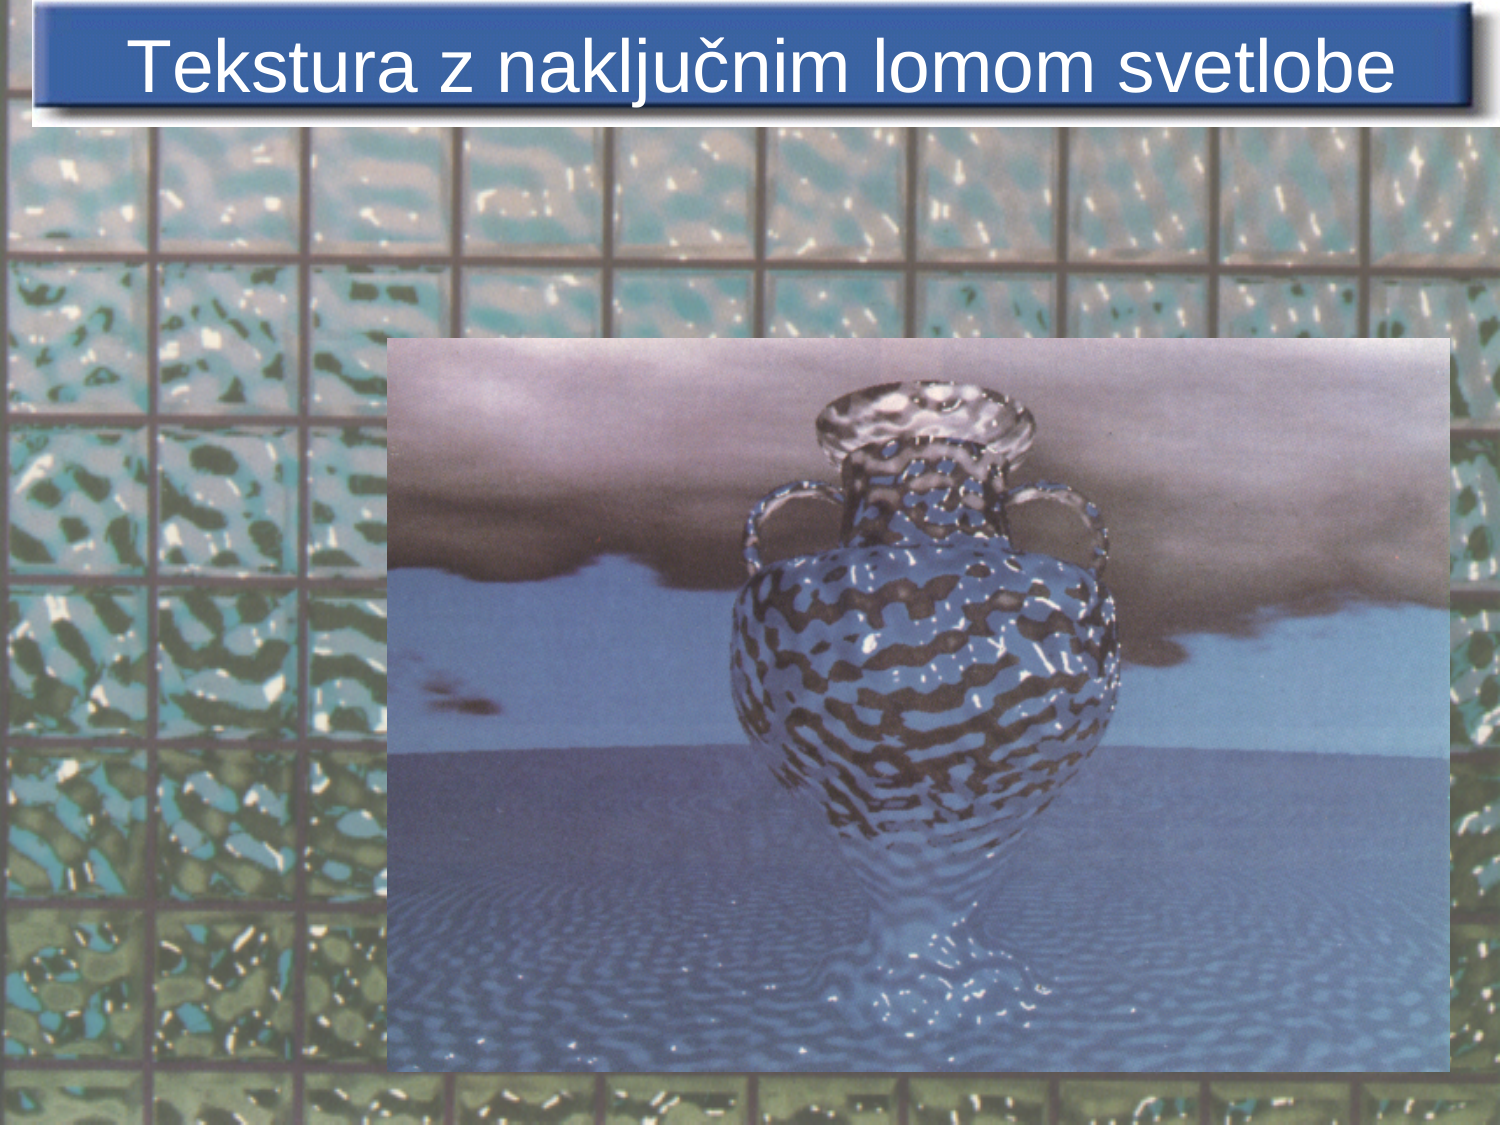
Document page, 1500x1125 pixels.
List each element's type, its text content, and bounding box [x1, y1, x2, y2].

title Tekstura z naključnim lomom svetlobe [24, 0, 1500, 126]
chart [0, 0, 1500, 1125]
